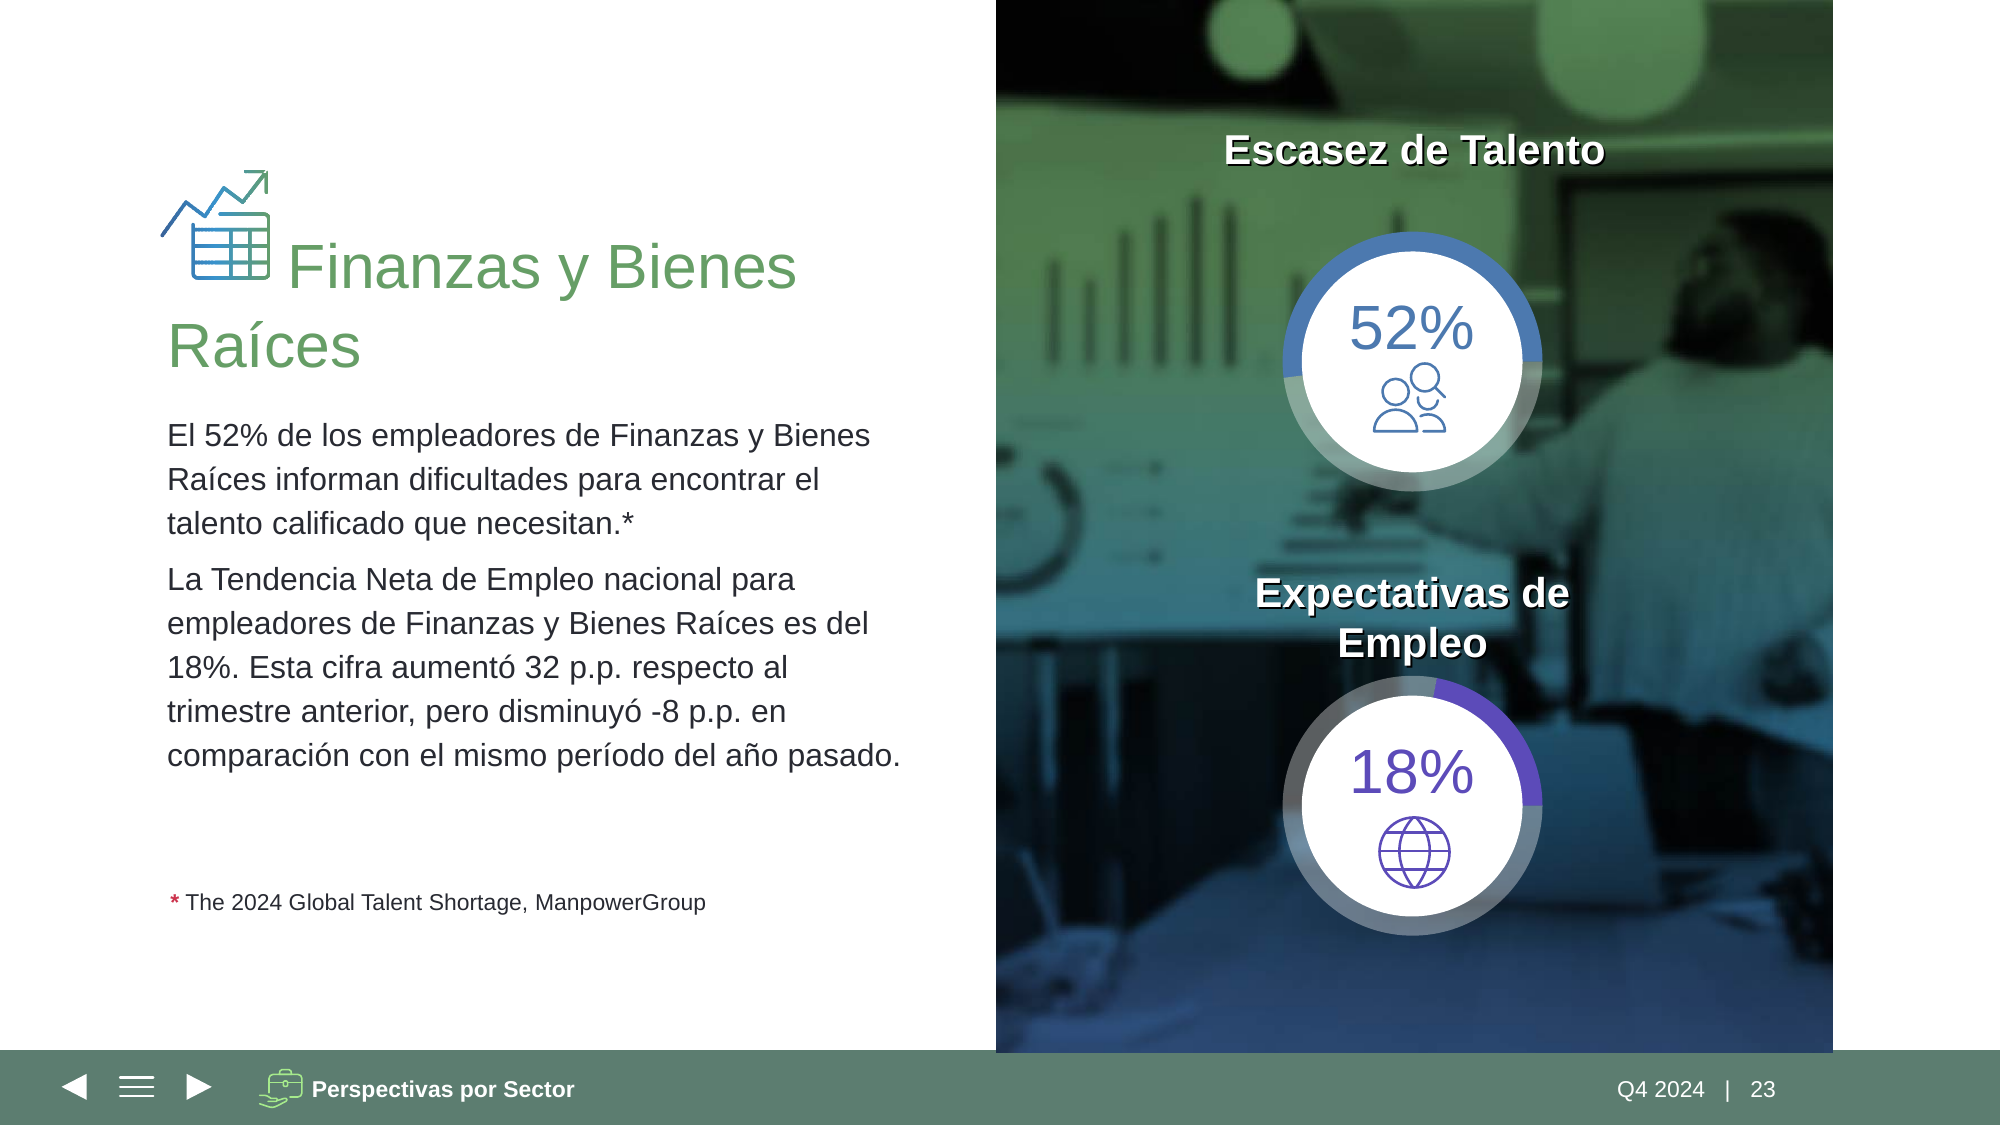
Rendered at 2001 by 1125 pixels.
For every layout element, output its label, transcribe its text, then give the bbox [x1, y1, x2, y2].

title Finanzas y Bienes Raíces [167, 221, 863, 379]
picture [996, 0, 1833, 1053]
text_box Expectativas de Empleo [1204, 565, 1622, 718]
text_box [186, 1073, 212, 1100]
text_box 18% [1301, 718, 1523, 917]
chart [1264, 718, 1565, 955]
chart [1264, 224, 1565, 511]
picture [158, 168, 273, 282]
list El 52% de los empleadores de Finanzas y Bienes Raíces informan dificultades para encontrar el talento calificado que necesitan.* La Tendencia Neta de Empleo nacional para empleadores de Finanzas y Bienes Raíces es del 18%. Esta cifra aumentó 32 p.p. respecto al trimestre anterior, pero disminuyó -8 p.p. en comparación con el mismo período del año pasado. [167, 409, 907, 818]
text_box Escasez de Talento [1206, 122, 1624, 224]
text_box * The 2024 Global Talent Shortage, ManpowerGroup [155, 880, 1156, 924]
text_box [61, 1073, 87, 1100]
text_box 52% [1301, 251, 1523, 473]
picture [117, 1075, 156, 1099]
